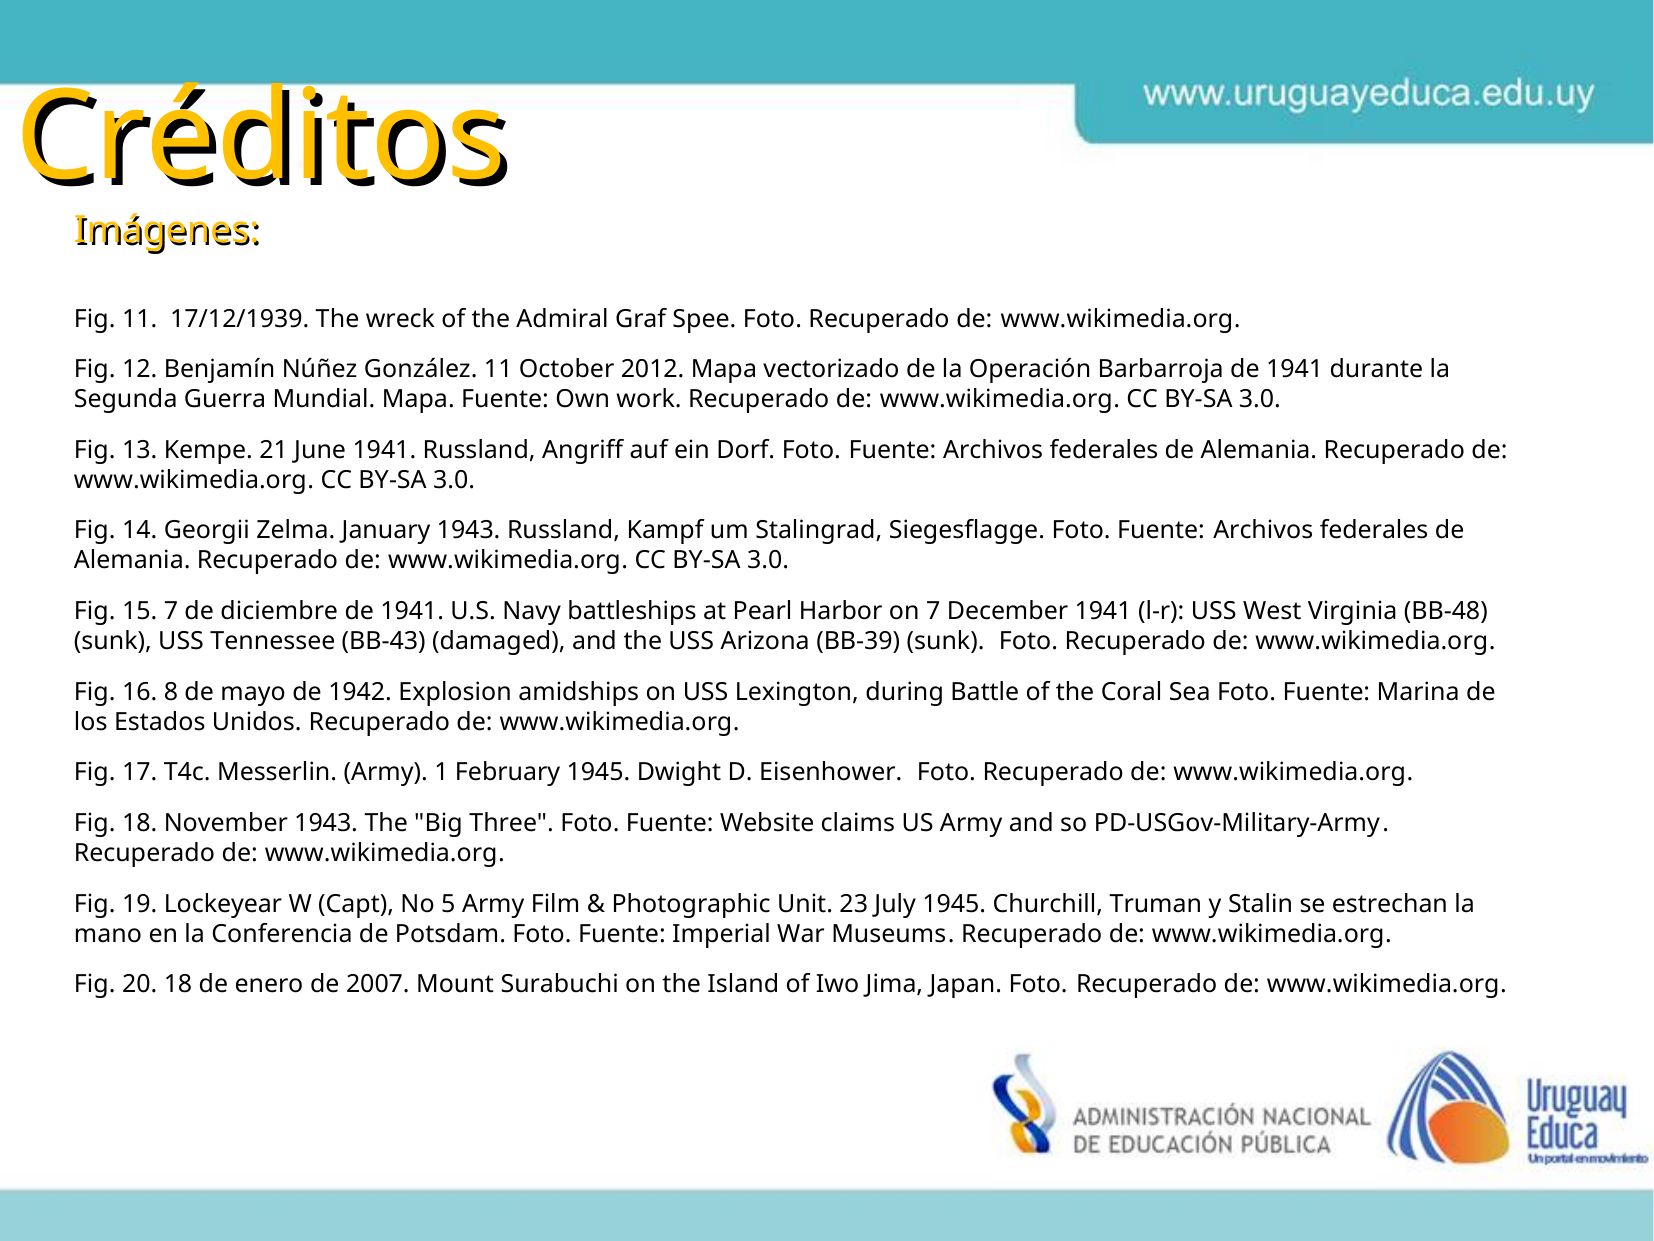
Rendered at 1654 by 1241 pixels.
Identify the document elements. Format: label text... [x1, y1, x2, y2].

picture [0, 0, 1654, 1241]
list Imágenes: Fig. 11. 17/12/1939. The wreck of the Admiral Graf Spee. Foto. Recuperado de: www.wikimedia.org. Fig. 12. Benjamín Núñez González. 11 October 2012. Mapa vectorizado de la Operación Barbarroja de 1941 durante la Segunda Guerra Mundial. Mapa. Fuente: Own work. Recuperado de: www.wikimedia.org. CC BY-SA 3.0. Fig. 13. Kempe. 21 June 1941. Russland, Angriff auf ein Dorf. Foto. Fuente: Archivos federales de Alemania. Recuperado de: www.wikimedia.org. CC BY-SA 3.0. Fig. 14. Georgii Zelma. January 1943. Russland, Kampf um Stalingrad, Siegesflagge. Foto. Fuente: Archivos federales de Alemania. Recuperado de: www.wikimedia.org. CC BY-SA 3.0. Fig. 15. 7 de diciembre de 1941. U.S. Navy battleships at Pearl Harbor on 7 December 1941 (l-r): USS West Virginia (BB-48) (sunk), USS Tennessee (BB-43) (damaged), and the USS Arizona (BB-39) (sunk). Foto. Recuperado de: www.wikimedia.org. Fig. 16. 8 de mayo de 1942. Explosion amidships on USS Lexington, during Battle of the Coral Sea Foto. Fuente: Marina de los Estados Unidos. Recuperado de: www.wikimedia.org. Fig. 17. T4c. Messerlin. (Army). 1 February 1945. Dwight D. Eisenhower. Foto. Recuperado de: www.wikimedia.org. Fig. 18. November 1943. The "Big Three". Foto. Fuente: Website claims US Army and so PD-USGov-Military-Army. Recuperado de: www.wikimedia.org. Fig. 19. Lockeyear W (Capt), No 5 Army Film & Photographic Unit. 23 July 1945. Churchill, Truman y Stalin se estrechan la mano en la Conferencia de Potsdam. Foto. Fuente: Imperial War Museums. Recuperado de: www.wikimedia.org. Fig. 20. 18 de enero de 2007. Mount Surabuchi on the Island of Iwo Jima, Japan. Foto. Recuperado de: www.wikimedia.org. [59, 206, 1548, 1081]
title Créditos [0, 21, 1055, 237]
